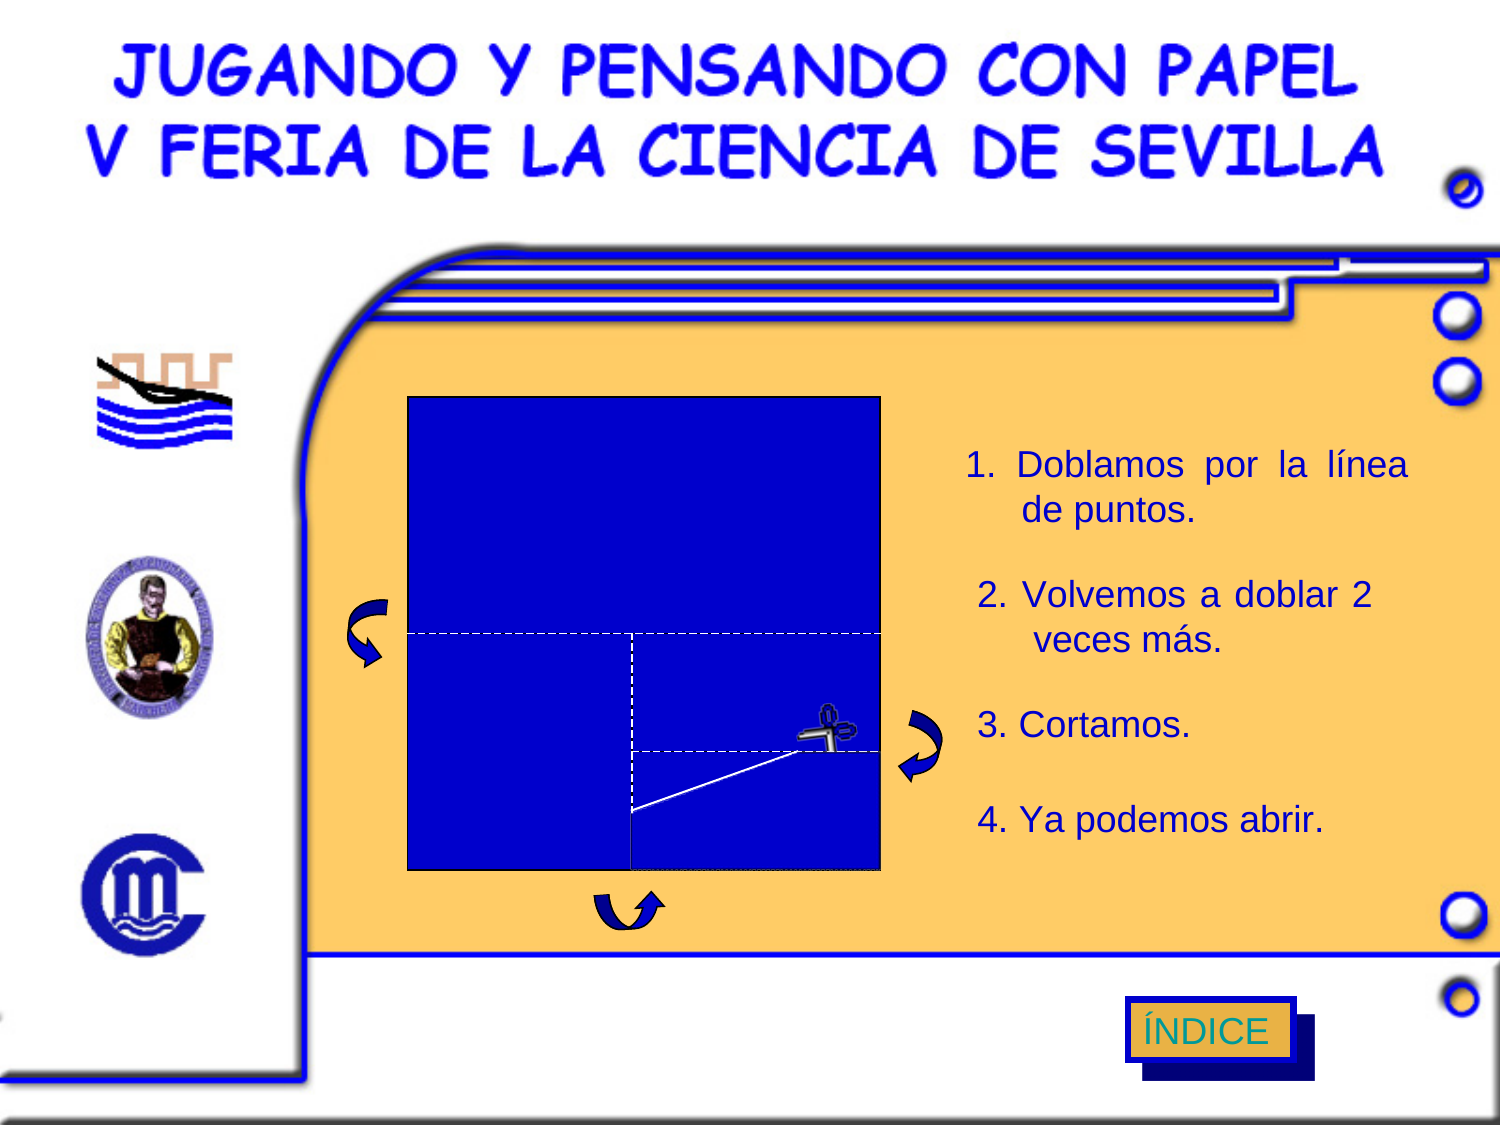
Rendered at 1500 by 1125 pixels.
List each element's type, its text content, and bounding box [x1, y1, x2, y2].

text_box ÍNDICE [1128, 999, 1294, 1060]
text_box 2. Volvemos a doblar 2 veces más. [962, 562, 1388, 668]
text_box 1. Doblamos por la línea de puntos. [950, 432, 1424, 538]
text_box 3. Cortamos. [962, 692, 1258, 753]
text_box [407, 397, 881, 870]
text_box [922, 714, 942, 773]
text_box [347, 600, 388, 668]
text_box 4. Ya podemos abrir. [962, 786, 1365, 848]
picture [0, 0, 1500, 1125]
